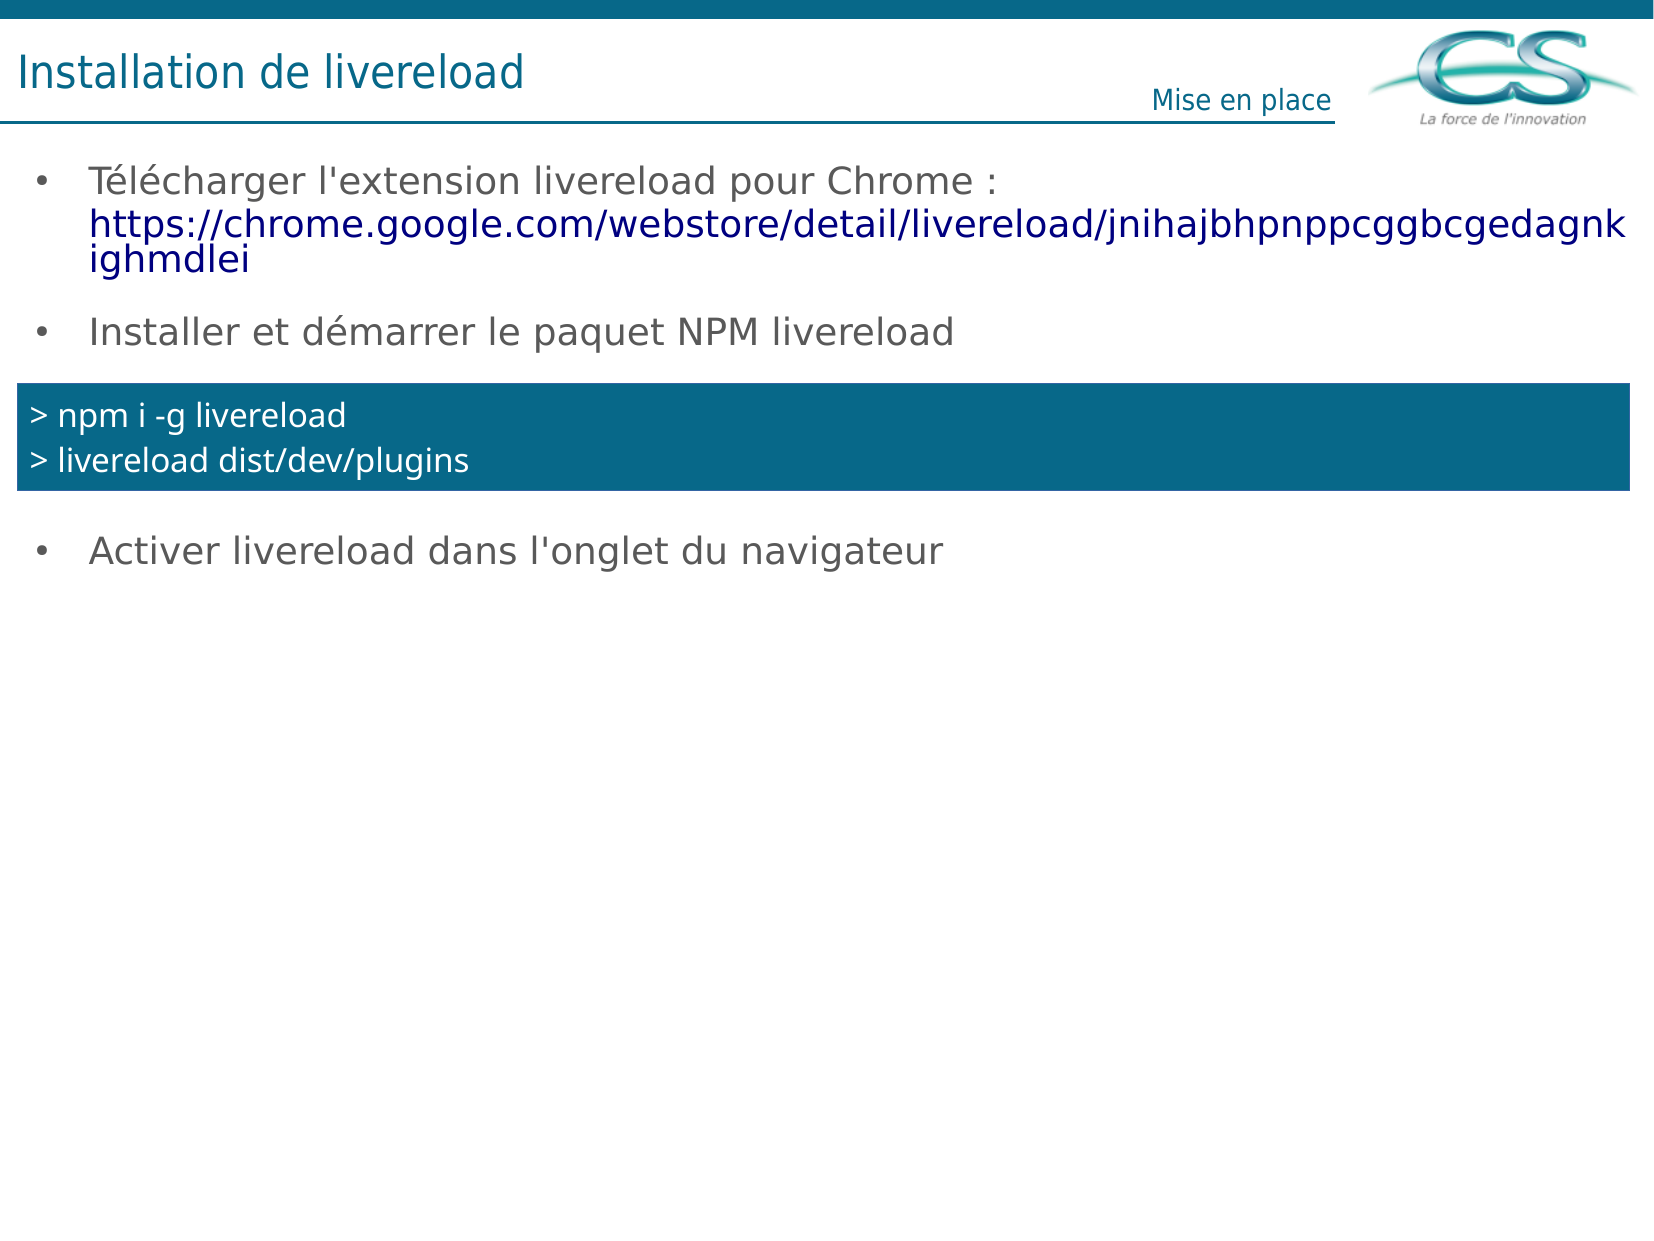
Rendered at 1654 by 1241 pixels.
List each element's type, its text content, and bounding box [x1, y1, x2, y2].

title Installation de livereload [17, 46, 1368, 106]
text_box Mise en place [1139, 71, 1347, 164]
list Télécharger l'extension livereload pour Chrome : https://chrome.google.com/webstore/detail/livereload/jnihajbhpnppcggbcgedagnkighmdlei Installer et démarrer le paquet NPM livereload Activer livereload dans l'onglet du navigateur [17, 491, 1630, 1199]
list Télécharger l'extension livereload pour Chrome : https://chrome.google.com/webstore/detail/livereload/jnihajbhpnppcggbcgedagnkighmdlei Installer et démarrer le paquet NPM livereload Activer livereload dans l'onglet du navigateur [17, 159, 1630, 383]
text_box > npm i -g livereload > livereload dist/dev/plugins [17, 383, 1630, 491]
picture [1368, 28, 1642, 128]
